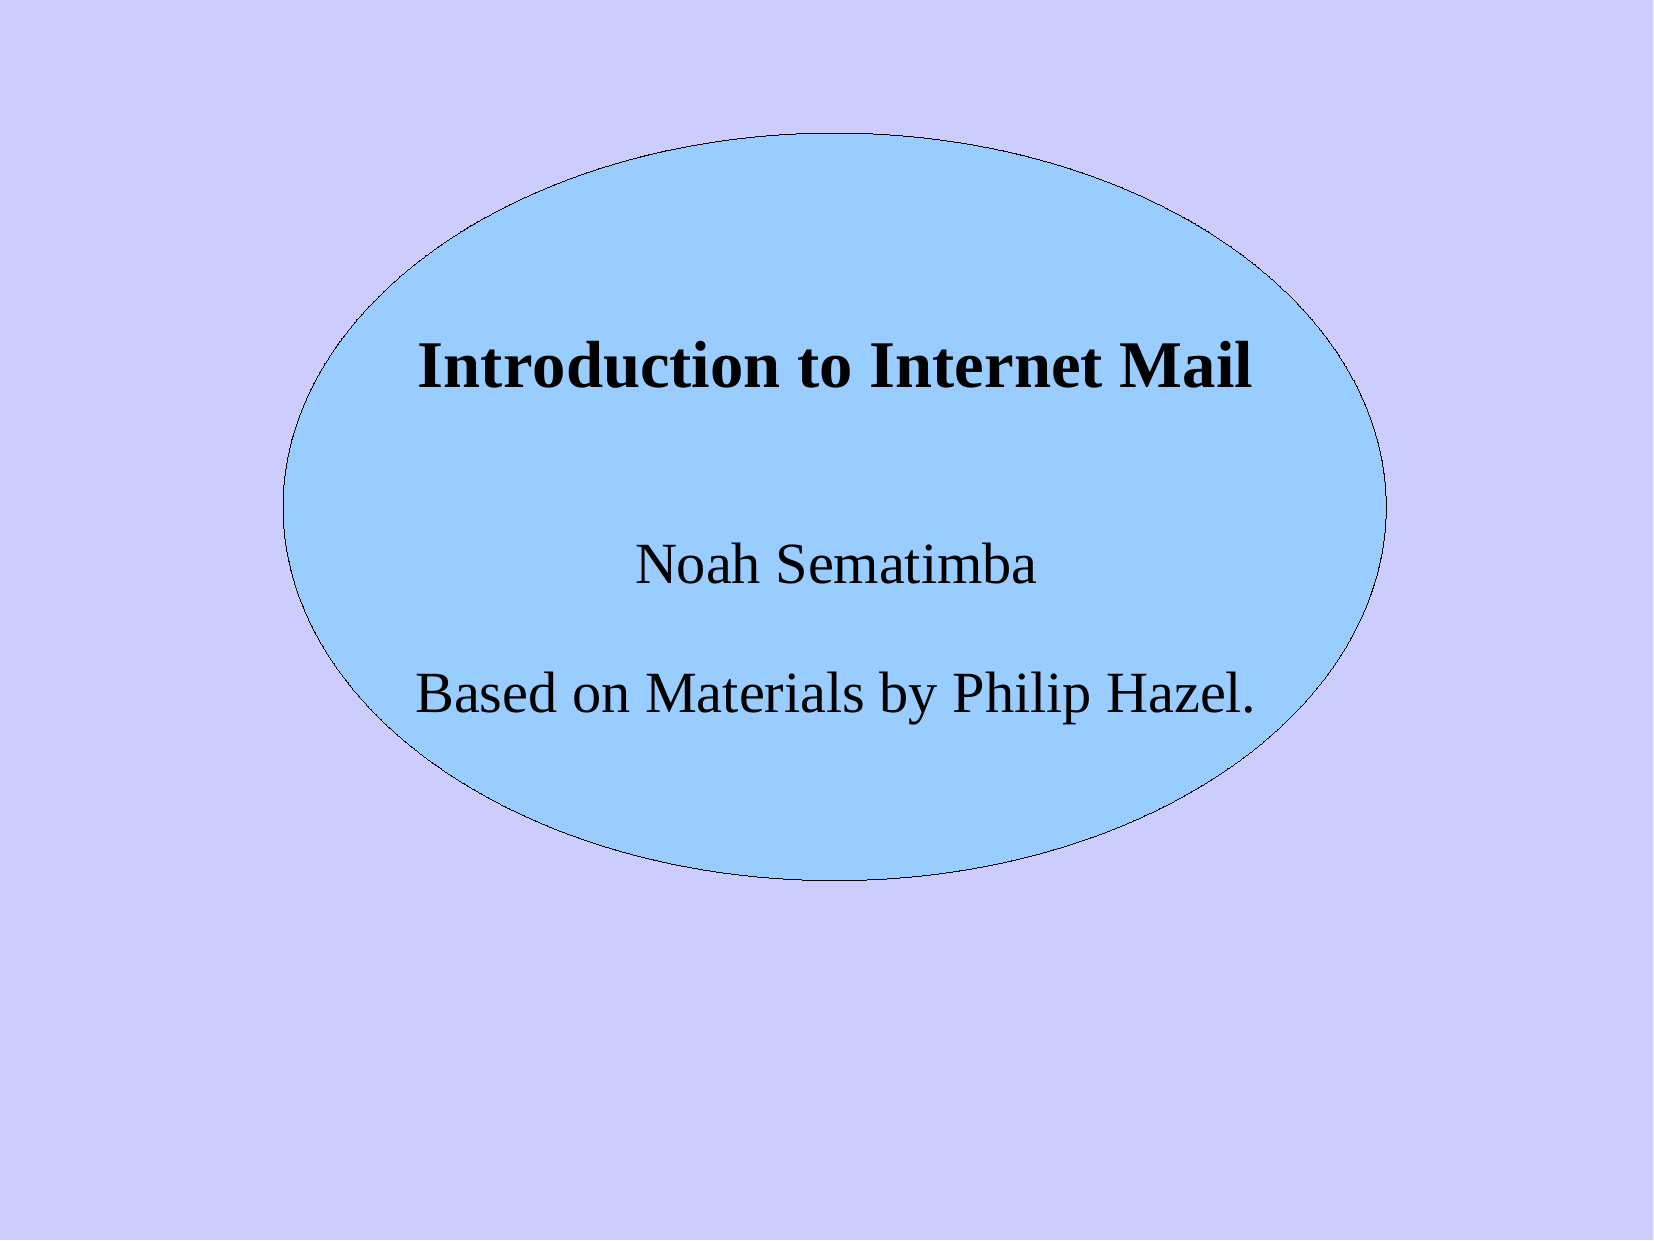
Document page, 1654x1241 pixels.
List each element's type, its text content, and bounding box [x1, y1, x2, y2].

title [121, 17, 1534, 171]
text_box [521, 171, 1148, 199]
list Introduction to Internet Mail Noah Sematimba Based on Materials by Philip Hazel. [121, 199, 1534, 1127]
